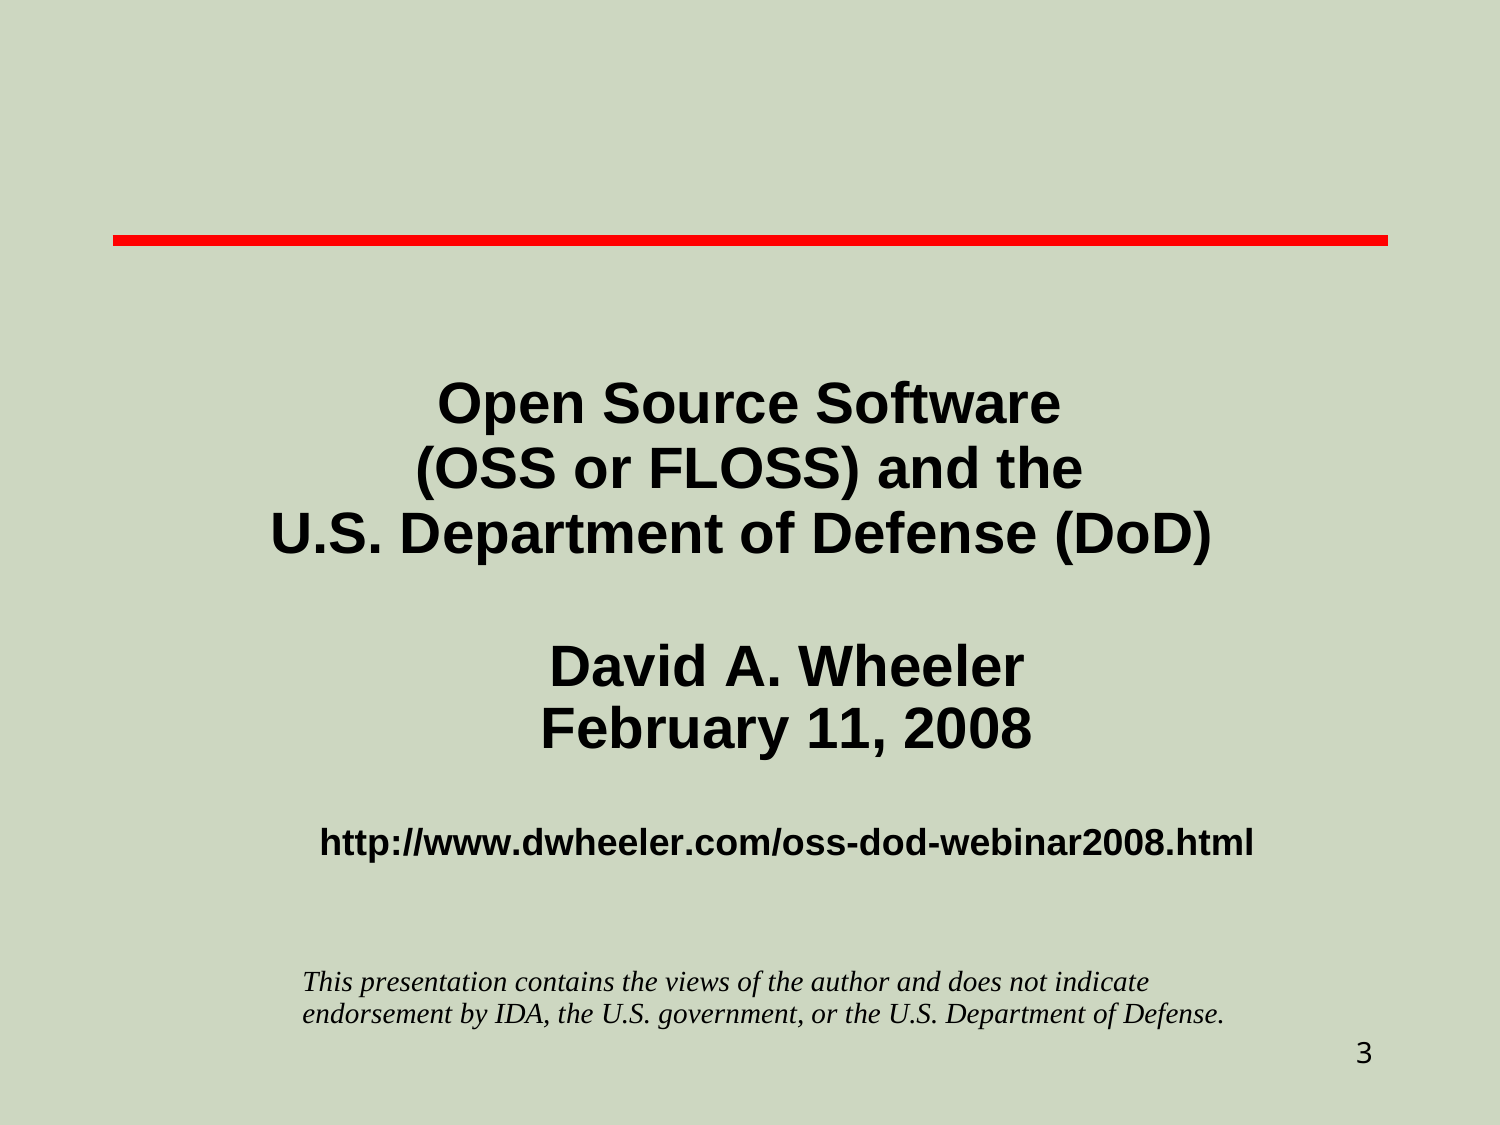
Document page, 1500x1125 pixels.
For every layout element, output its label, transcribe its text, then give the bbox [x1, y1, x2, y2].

text_box This presentation contains the views of the author and does not indicate endorsement by IDA, the U.S. government, or the U.S. Department of Defense. [287, 957, 1276, 1038]
title Open Source Software (OSS or FLOSS) and the U.S. Department of Defense (DoD) [112, 363, 1388, 574]
subtitle David A. Wheeler February 11, 2008 http://www.dwheeler.com/oss-dod-webinar2008.html [225, 637, 1276, 926]
